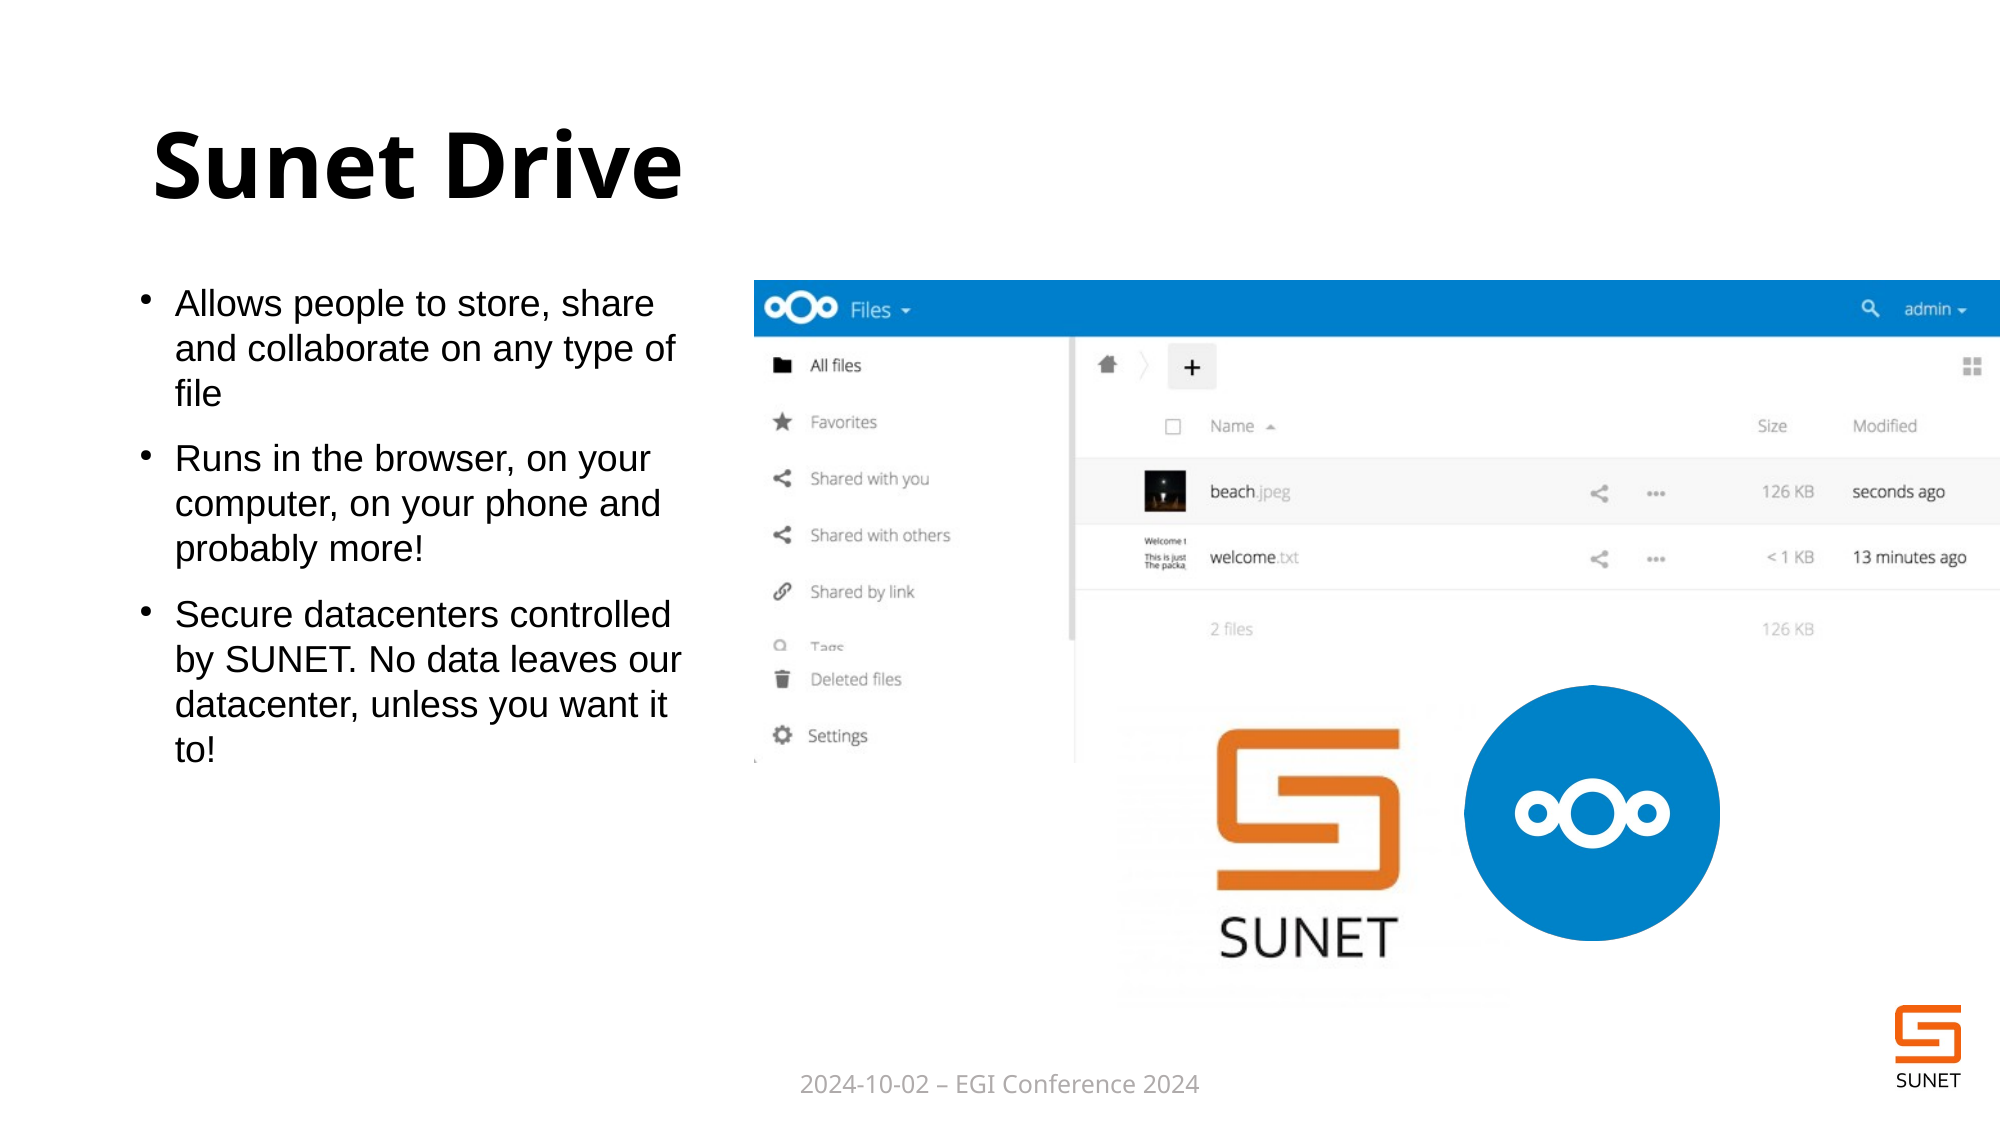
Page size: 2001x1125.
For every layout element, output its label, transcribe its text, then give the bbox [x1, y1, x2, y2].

picture [754, 280, 2000, 1008]
picture [1513, 778, 1671, 851]
picture [1610, 831, 1720, 941]
text_box 2024-10-02 – EGI Conference 2024 [500, 1061, 1500, 1106]
picture [1895, 1005, 1961, 1092]
text_box Sunet Drive [137, 59, 1863, 278]
text_box Allows people to store, share and collaborate on any type of file Runs in the browser, on your computer, on your phone and probably more! Secure datacenters controlled by SUNET. No data leaves our datacenter, unless you want it to! [88, 205, 713, 1031]
